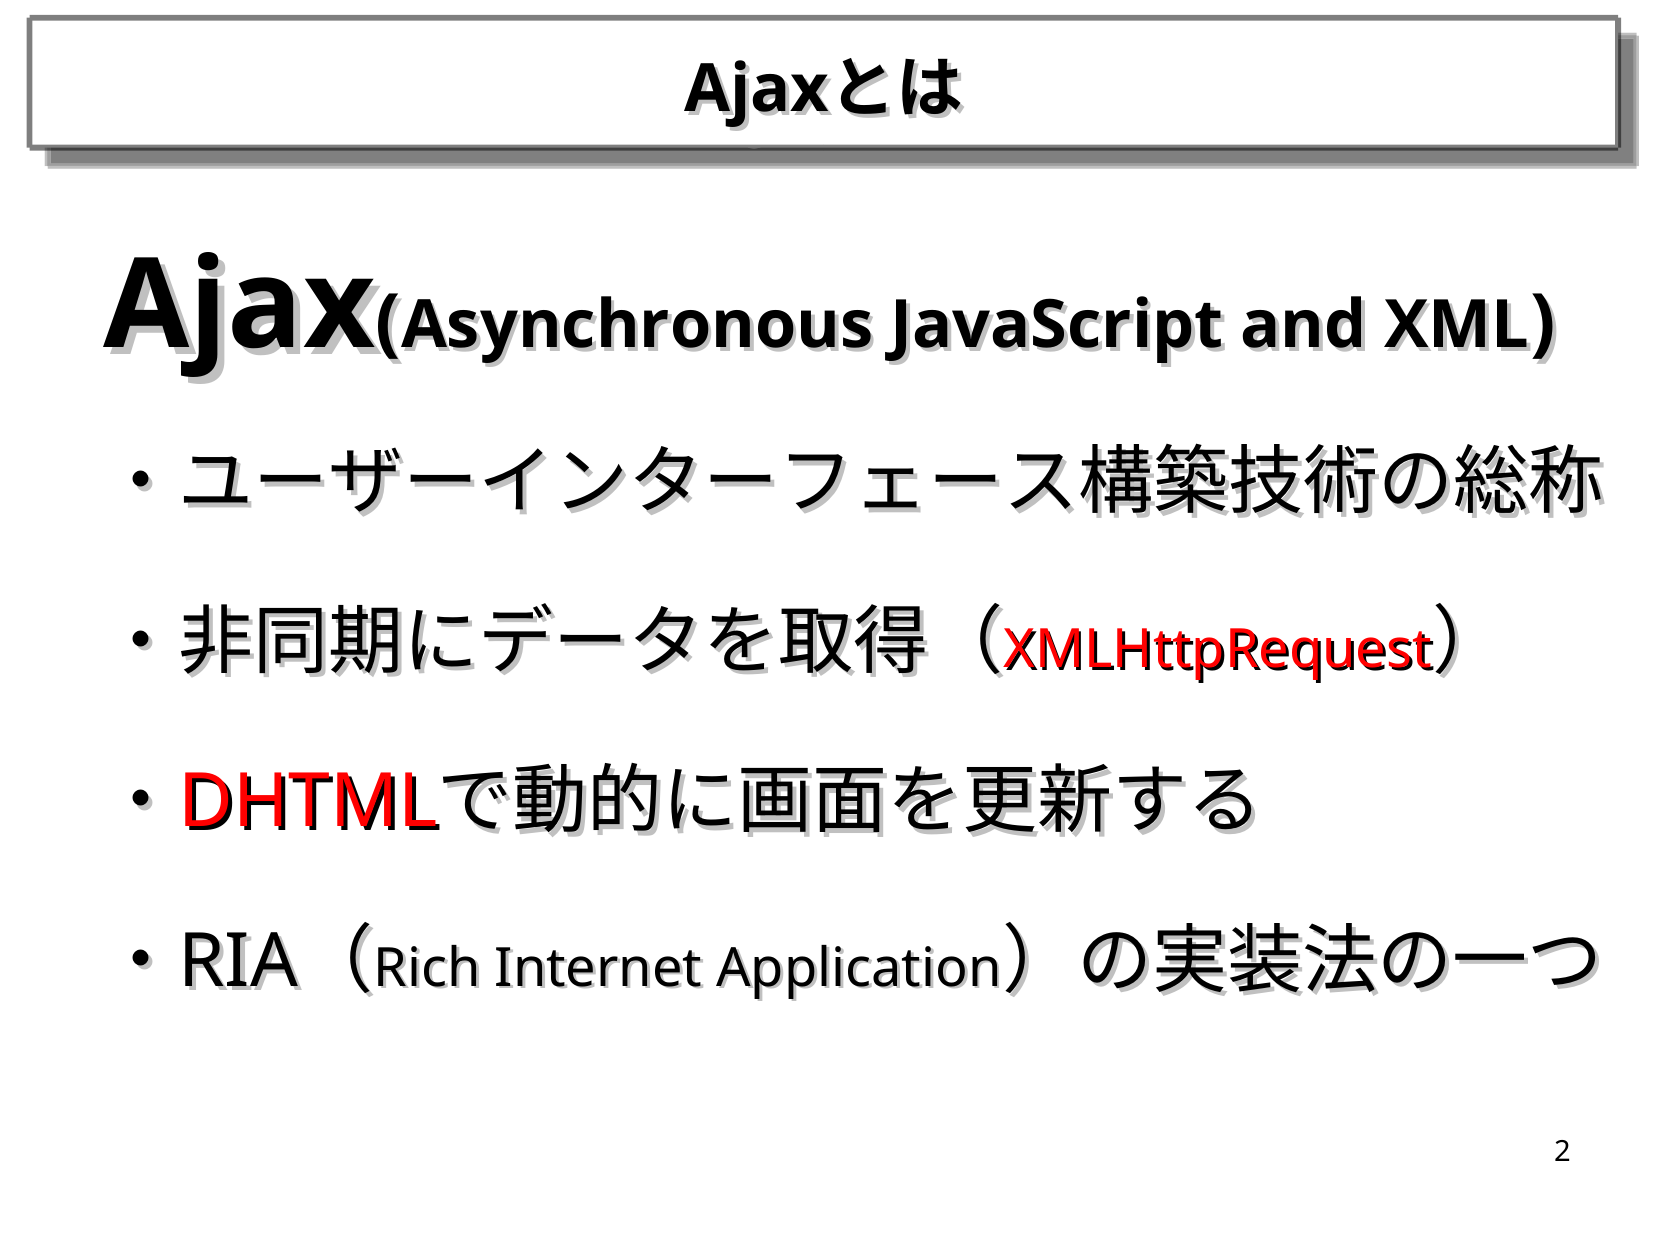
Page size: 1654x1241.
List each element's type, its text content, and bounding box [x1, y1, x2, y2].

text_box Ajax(Asynchronous JavaScript and XML) [88, 206, 1464, 357]
text_box ・RIA（Rich Internet Application）の実装法の一つ [88, 891, 1475, 988]
text_box ・DHTMLで動的に画面を更新する [88, 732, 1167, 828]
text_box ・非同期にデータを取得（XMLHttpRequest） [88, 572, 1350, 669]
text_box ・ユーザーインターフェース構築技術の総称 [88, 413, 1403, 509]
text_box Ajaxとは [29, 17, 1619, 148]
